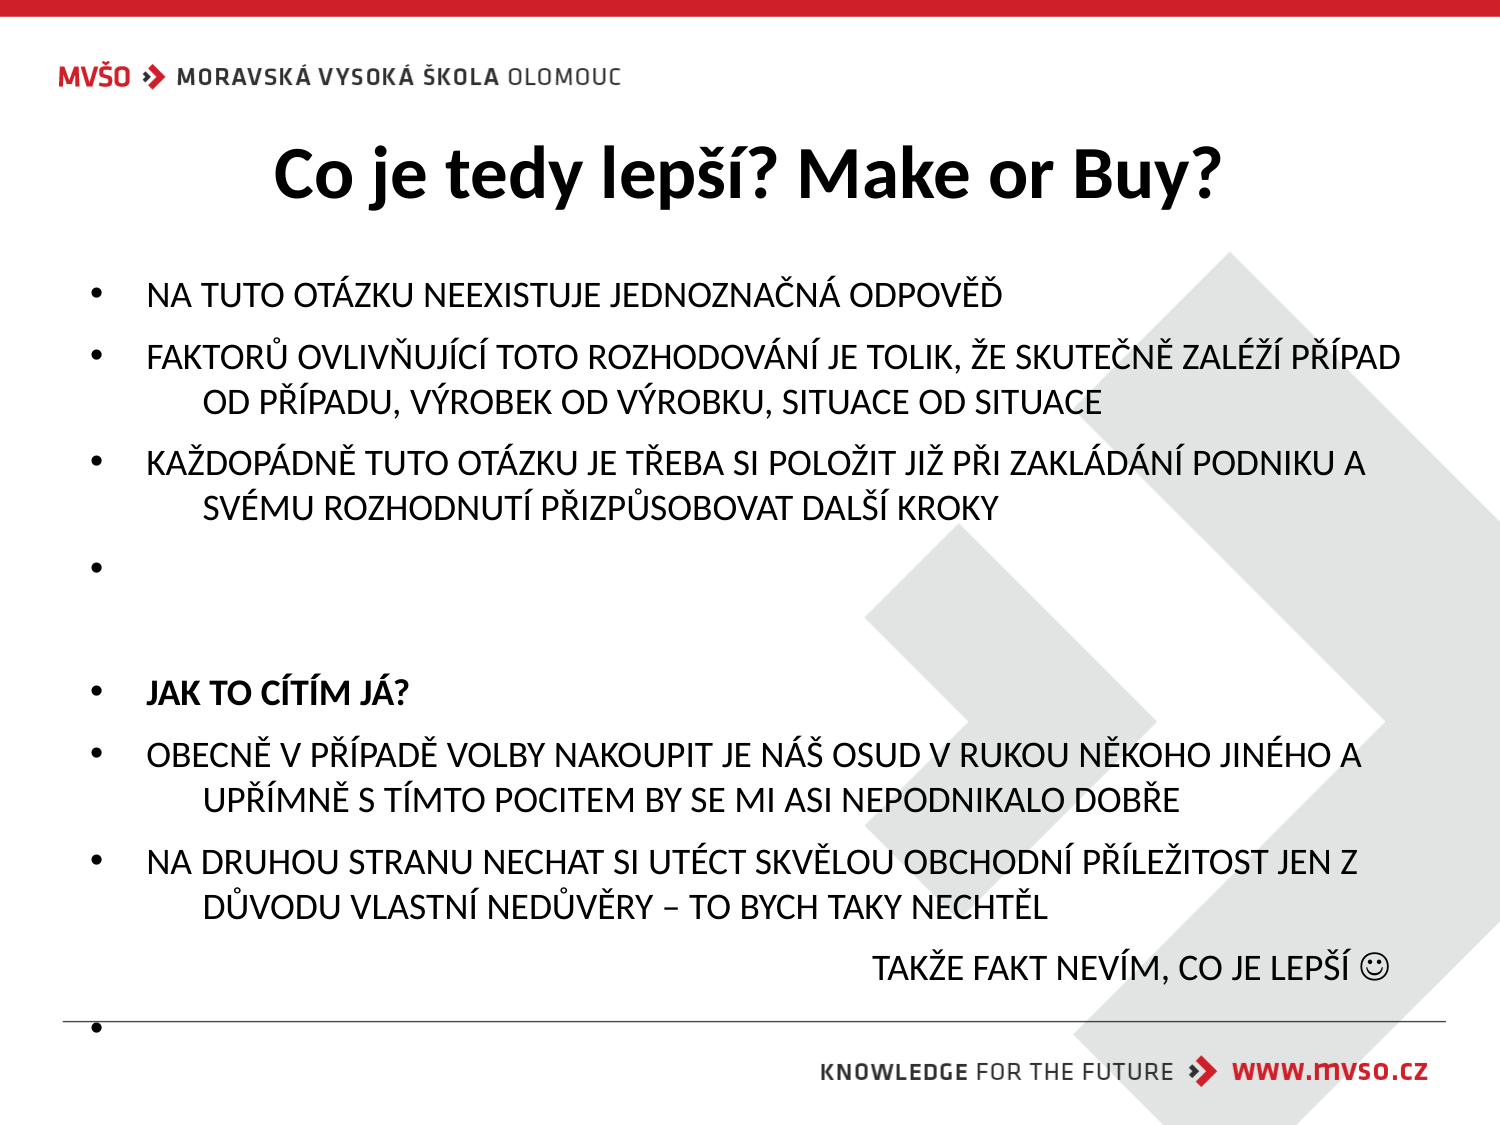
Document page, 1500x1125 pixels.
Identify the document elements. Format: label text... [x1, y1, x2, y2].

title Co je tedy lepší? Make or Buy? [75, 103, 1426, 233]
list NA TUTO OTÁZKU NEEXISTUJE JEDNOZNAČNÁ ODPOVĚĎ FAKTORŮ OVLIVŇUJÍCÍ TOTO ROZHODOVÁNÍ JE TOLIK, ŽE SKUTEČNĚ ZALÉŽÍ PŘÍPAD OD PŘÍPADU, VÝROBEK OD VÝROBKU, SITUACE OD SITUACE KAŽDOPÁDNĚ TUTO OTÁZKU JE TŘEBA SI POLOŽIT JIŽ PŘI ZAKLÁDÁNÍ PODNIKU A SVÉMU ROZHODNUTÍ PŘIZPŮSOBOVAT DALŠÍ KROKY JAK TO CÍTÍM JÁ? OBECNĚ V PŘÍPADĚ VOLBY NAKOUPIT JE NÁŠ OSUD V RUKOU NĚKOHO JINÉHO A UPŘÍMNĚ S TÍMTO POCITEM BY SE MI ASI NEPODNIKALO DOBŘE NA DRUHOU STRANU NECHAT SI UTÉCT SKVĚLOU OBCHODNÍ PŘÍLEŽITOST JEN Z DŮVODU VLASTNÍ NEDŮVĚRY – TO BYCH TAKY NECHTĚL TAKŽE FAKT NEVÍM, CO JE LEPŠÍ  [75, 262, 1426, 1005]
